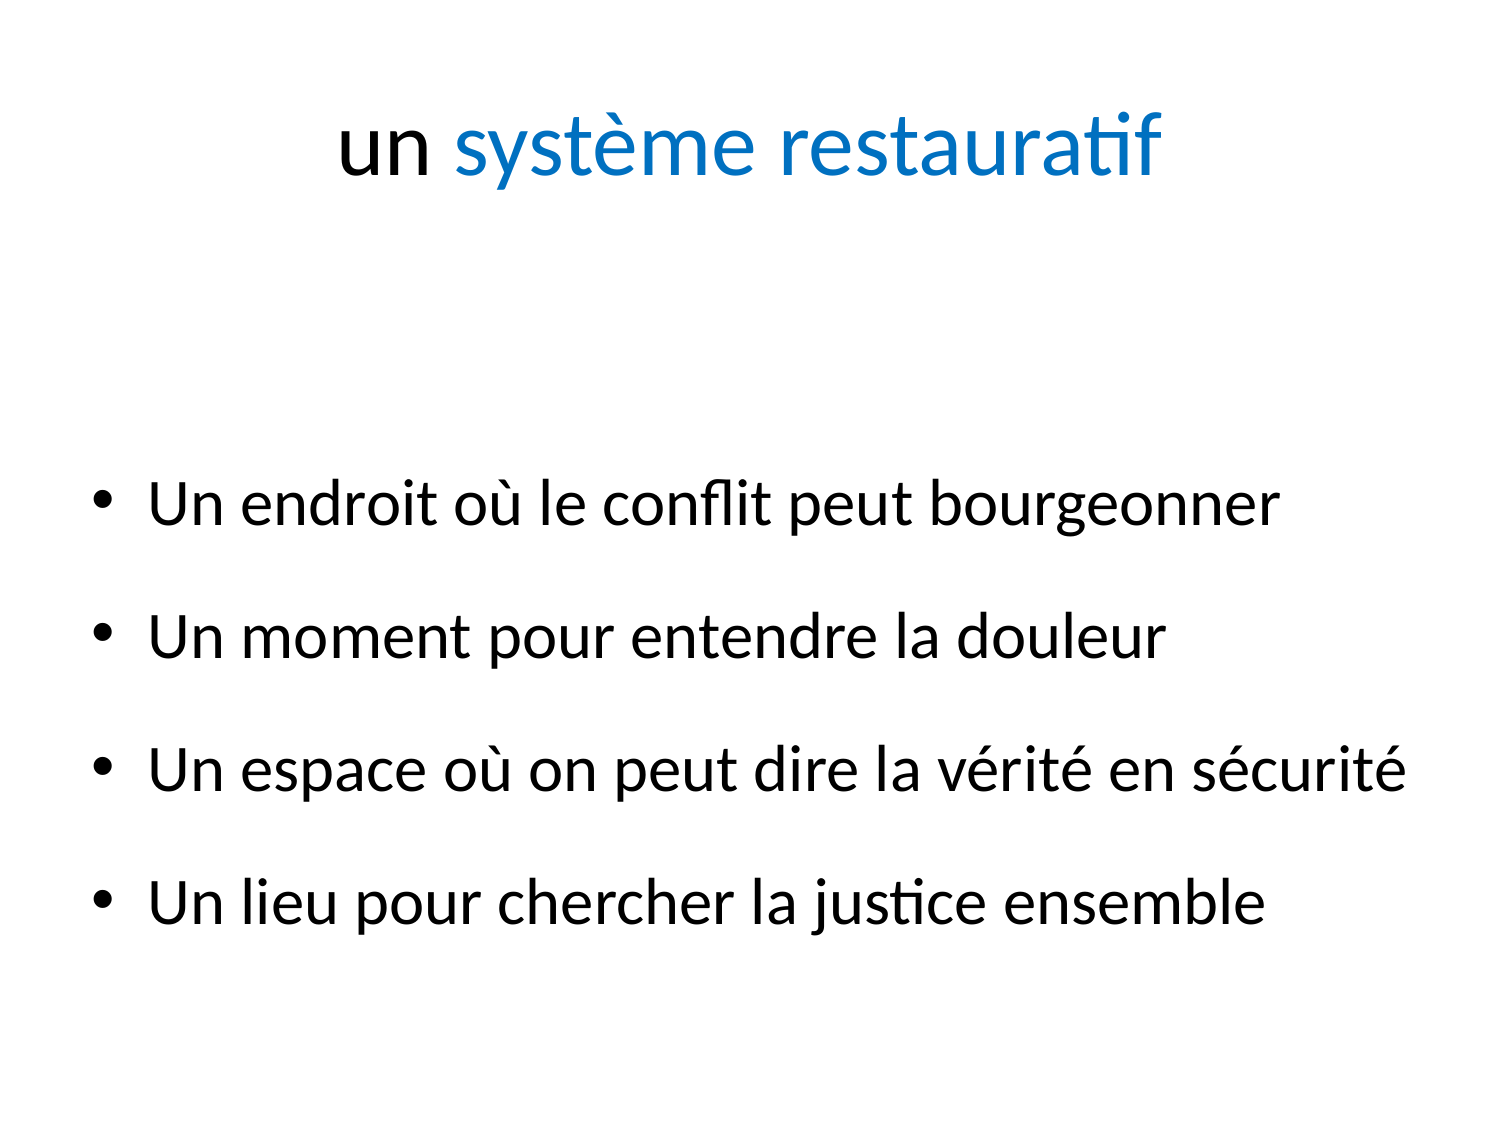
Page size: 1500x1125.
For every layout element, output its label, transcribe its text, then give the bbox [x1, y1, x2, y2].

list Un endroit où le conflit peut bourgeonner Un moment pour entendre la douleur Un espace où on peut dire la vérité en sécurité Un lieu pour chercher la justice ensemble [76, 411, 1460, 1081]
title un système restauratif [75, 45, 1425, 233]
